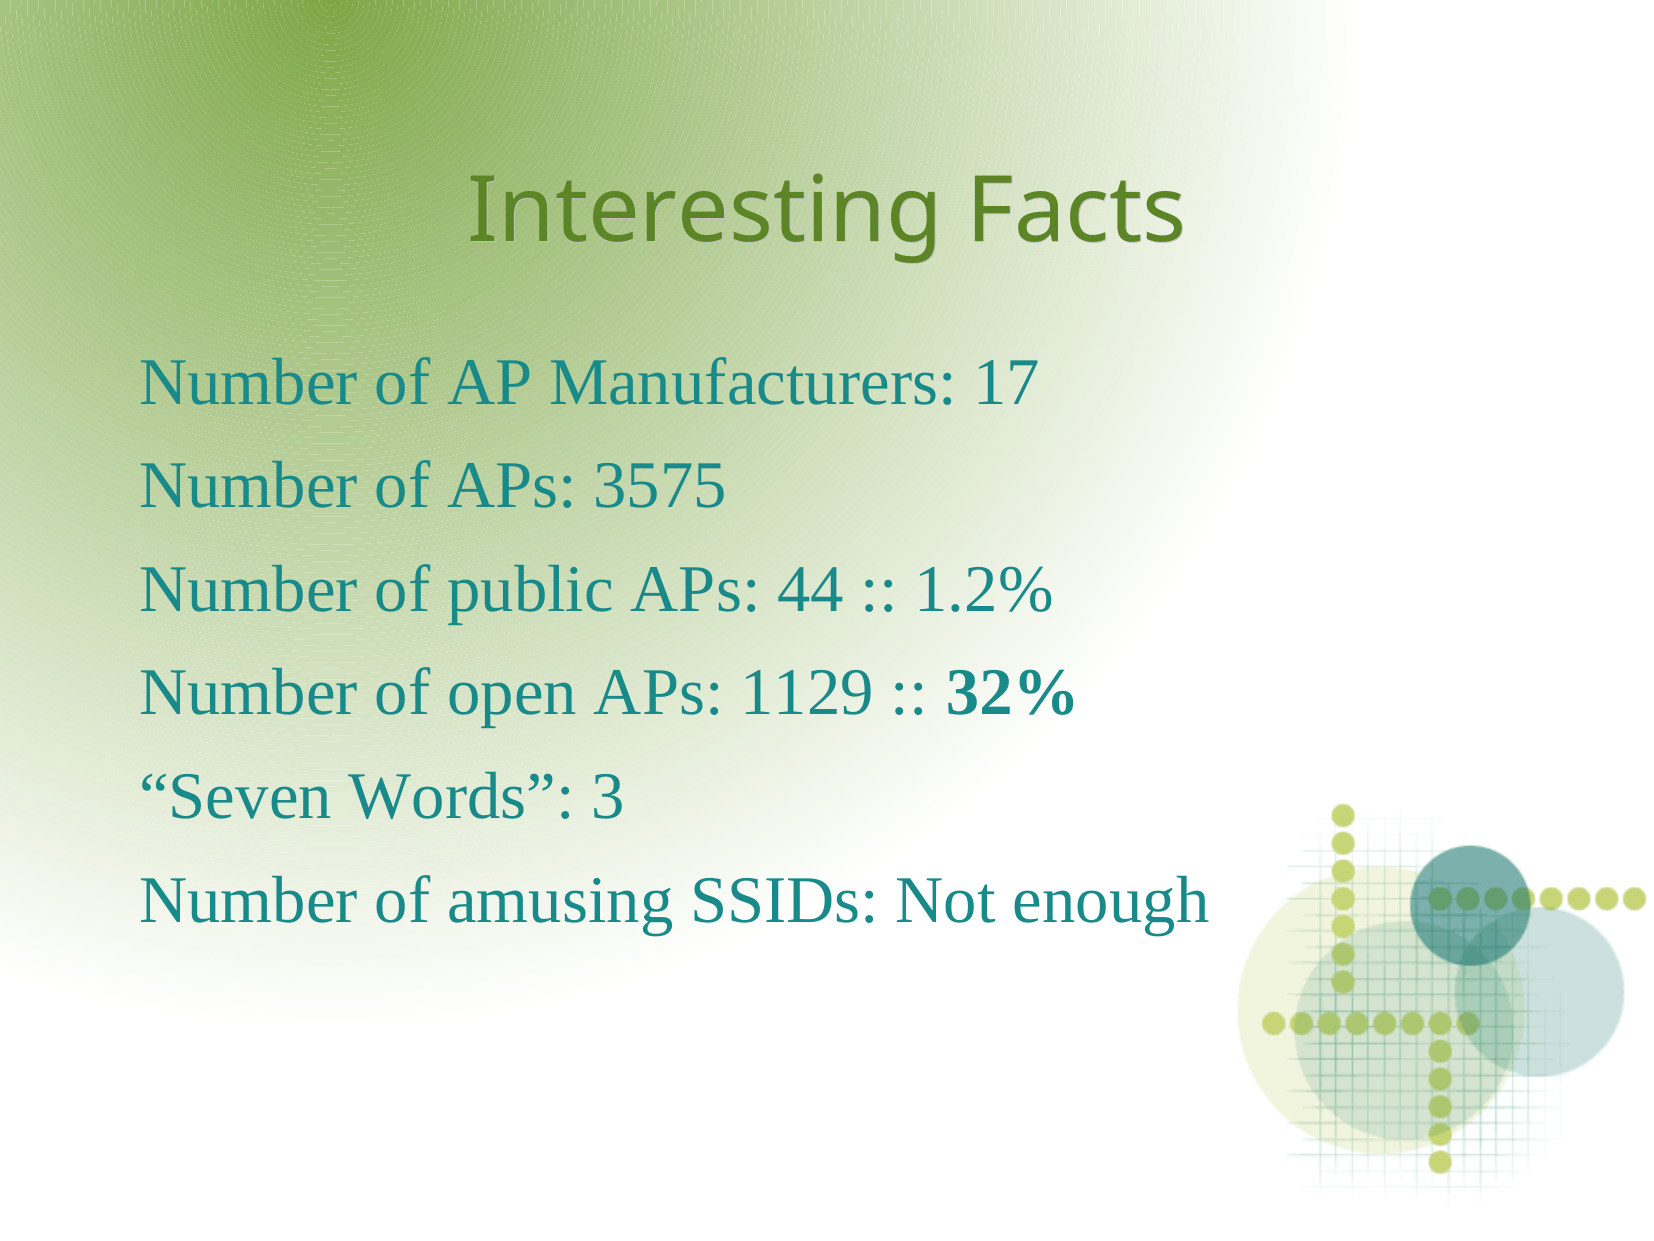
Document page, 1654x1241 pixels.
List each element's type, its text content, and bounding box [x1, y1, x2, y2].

picture [1224, 792, 1654, 1211]
list Number of AP Manufacturers: 17 Number of APs: 3575 Number of public APs: 44 :: 1.2% Number of open APs: 1129 :: 32% “Seven Words”: 3 Number of amusing SSIDs: Not enough [121, 344, 1534, 1127]
title Interesting Facts [121, 102, 1534, 311]
